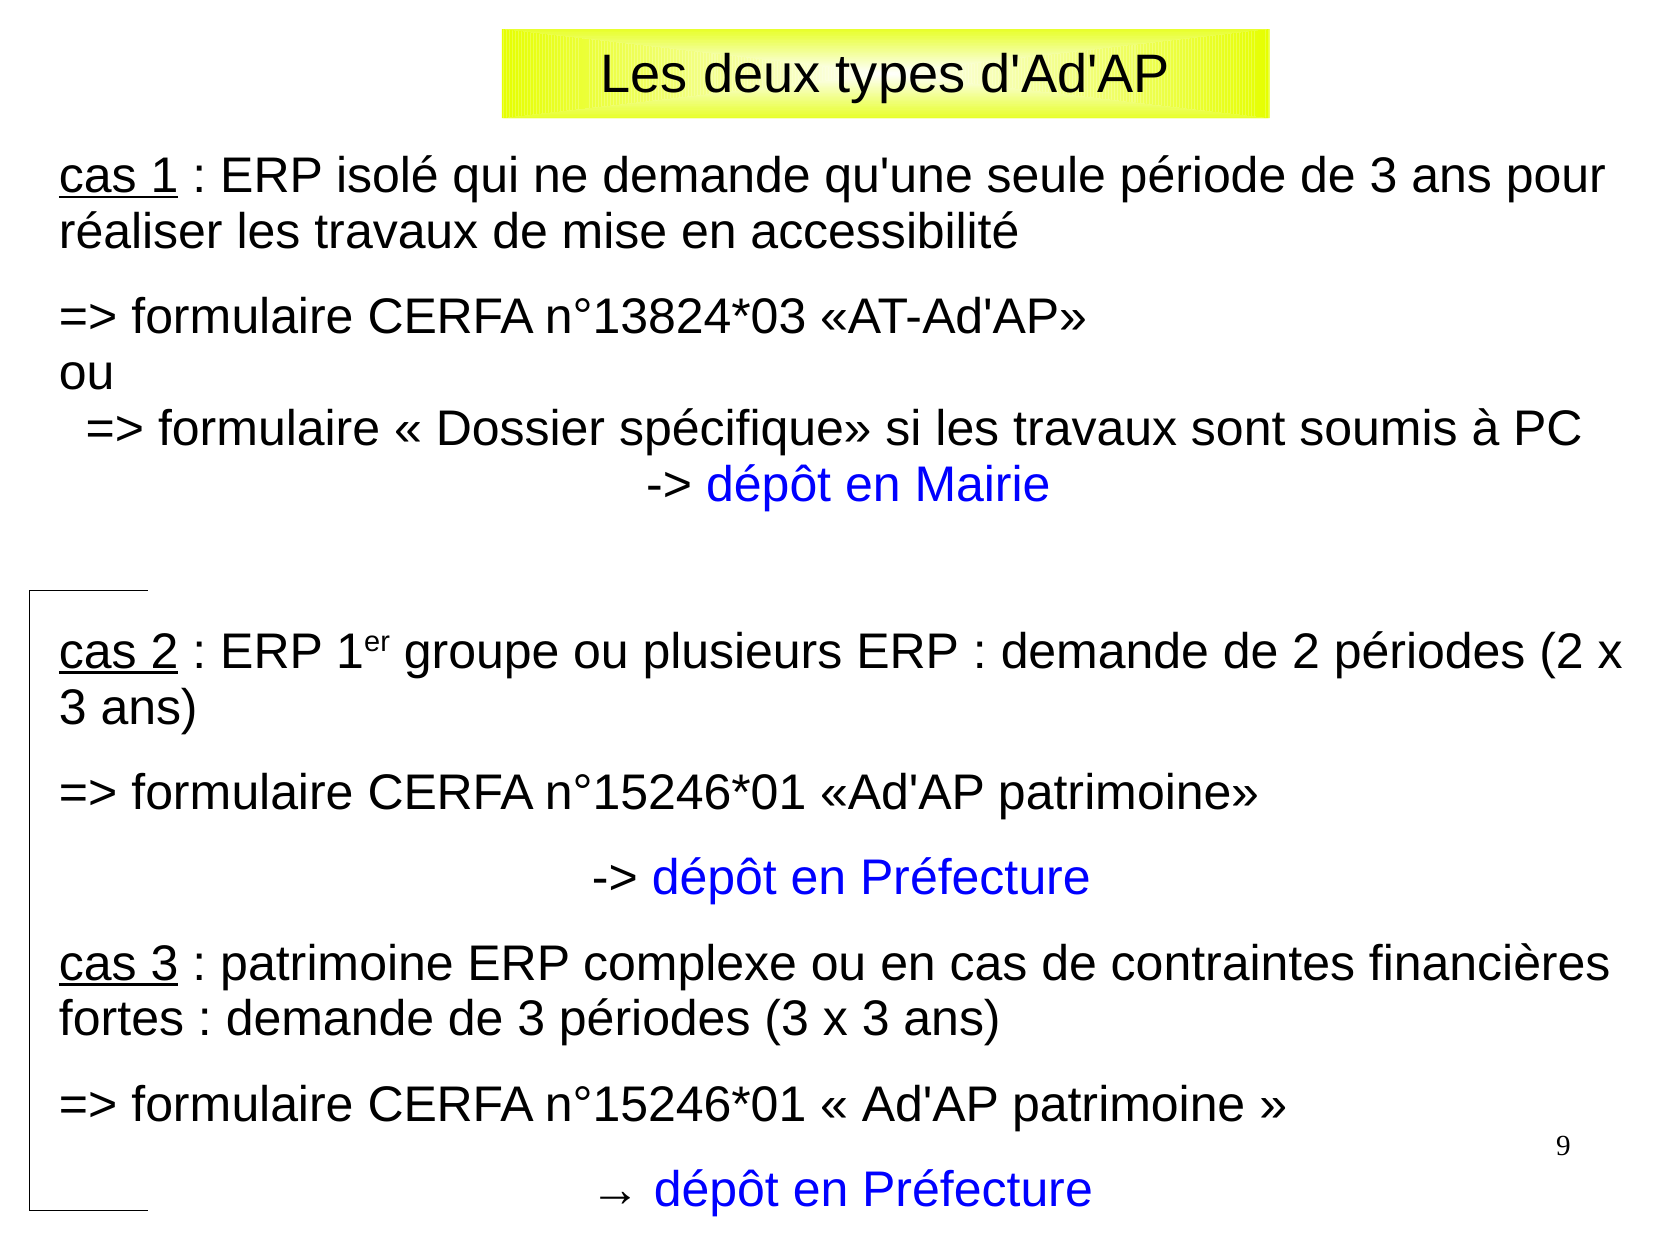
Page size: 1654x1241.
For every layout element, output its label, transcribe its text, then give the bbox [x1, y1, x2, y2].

list cas 1 : ERP isolé qui ne demande qu'une seule période de 3 ans pour réaliser les travaux de mise en accessibilité => formulaire CERFA n°13824*03 «AT-Ad'AP» ou => formulaire « Dossier spécifique» si les travaux sont soumis à PC -> dépôt en Mairie cas 2 : ERP 1er groupe ou plusieurs ERP : demande de 2 périodes (2 x 3 ans) => formulaire CERFA n°15246*01 «Ad'AP patrimoine» -> dépôt en Préfecture cas 3 : patrimoine ERP complexe ou en cas de contraintes financières fortes : demande de 3 périodes (3 x 3 ans) => formulaire CERFA n°15246*01 « Ad'AP patrimoine » → dépôt en Préfecture [59, 147, 1625, 1241]
title Les deux types d'Ad'AP [501, 29, 1270, 119]
